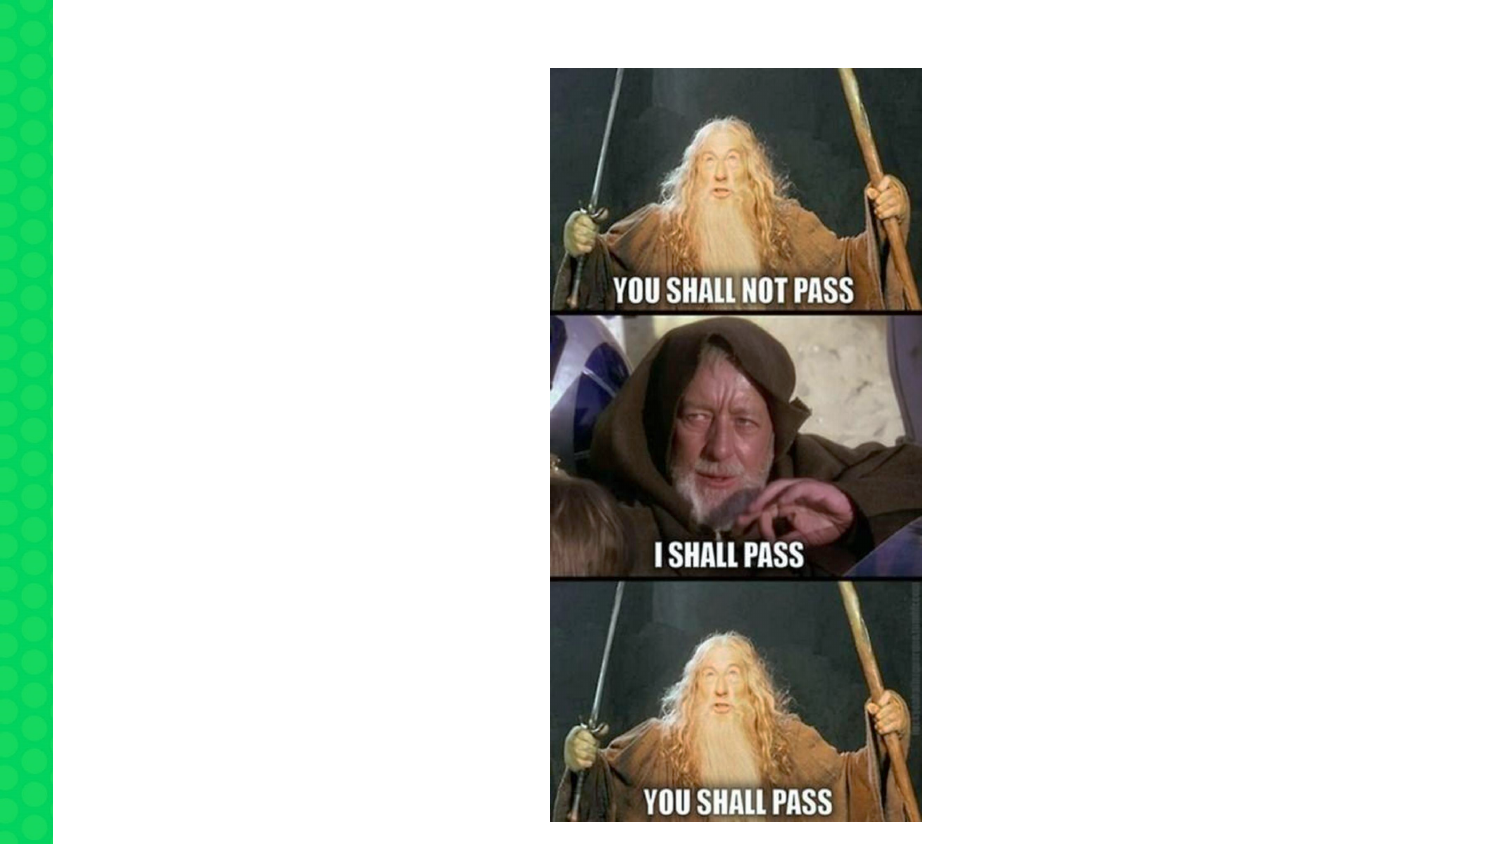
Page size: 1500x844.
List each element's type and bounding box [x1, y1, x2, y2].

picture [0, 0, 61, 844]
picture [550, 68, 922, 822]
